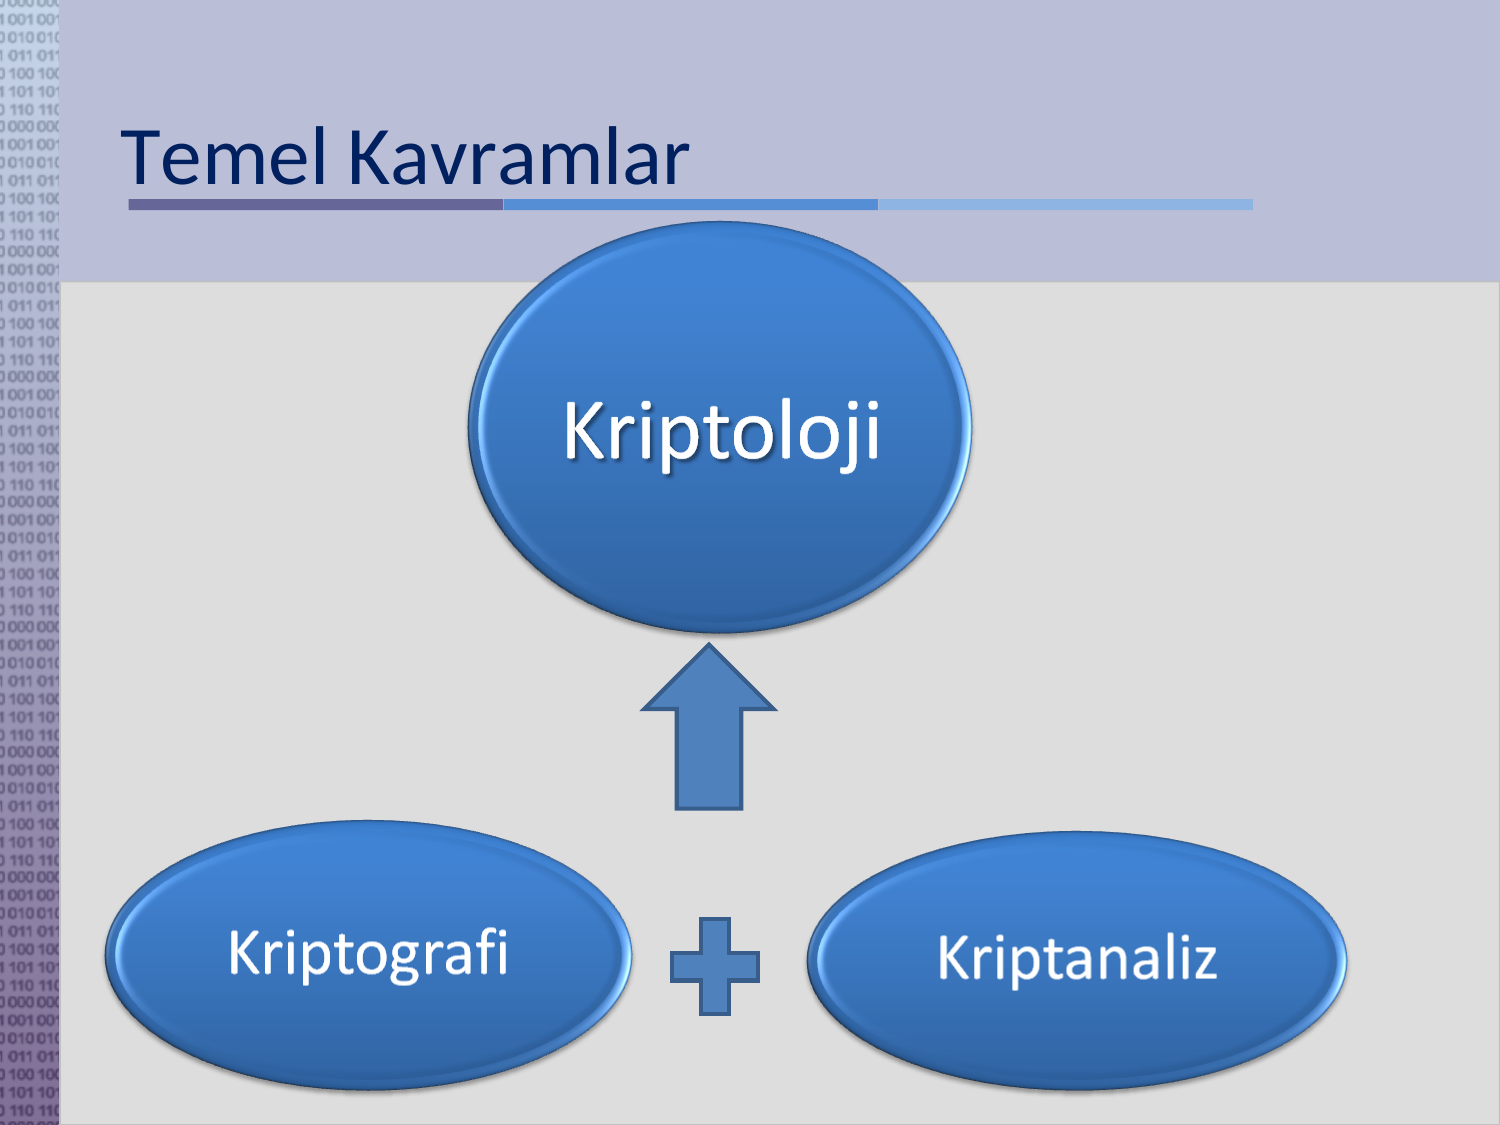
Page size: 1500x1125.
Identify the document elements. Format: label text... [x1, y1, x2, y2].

text_box [128, 199, 1253, 211]
picture [798, 826, 1356, 1103]
text_box [671, 919, 758, 1015]
text_box Temel Kavramlar [105, 93, 844, 210]
picture [0, 0, 60, 1125]
picture [96, 815, 641, 1103]
text_box [644, 644, 774, 809]
picture [459, 216, 981, 646]
